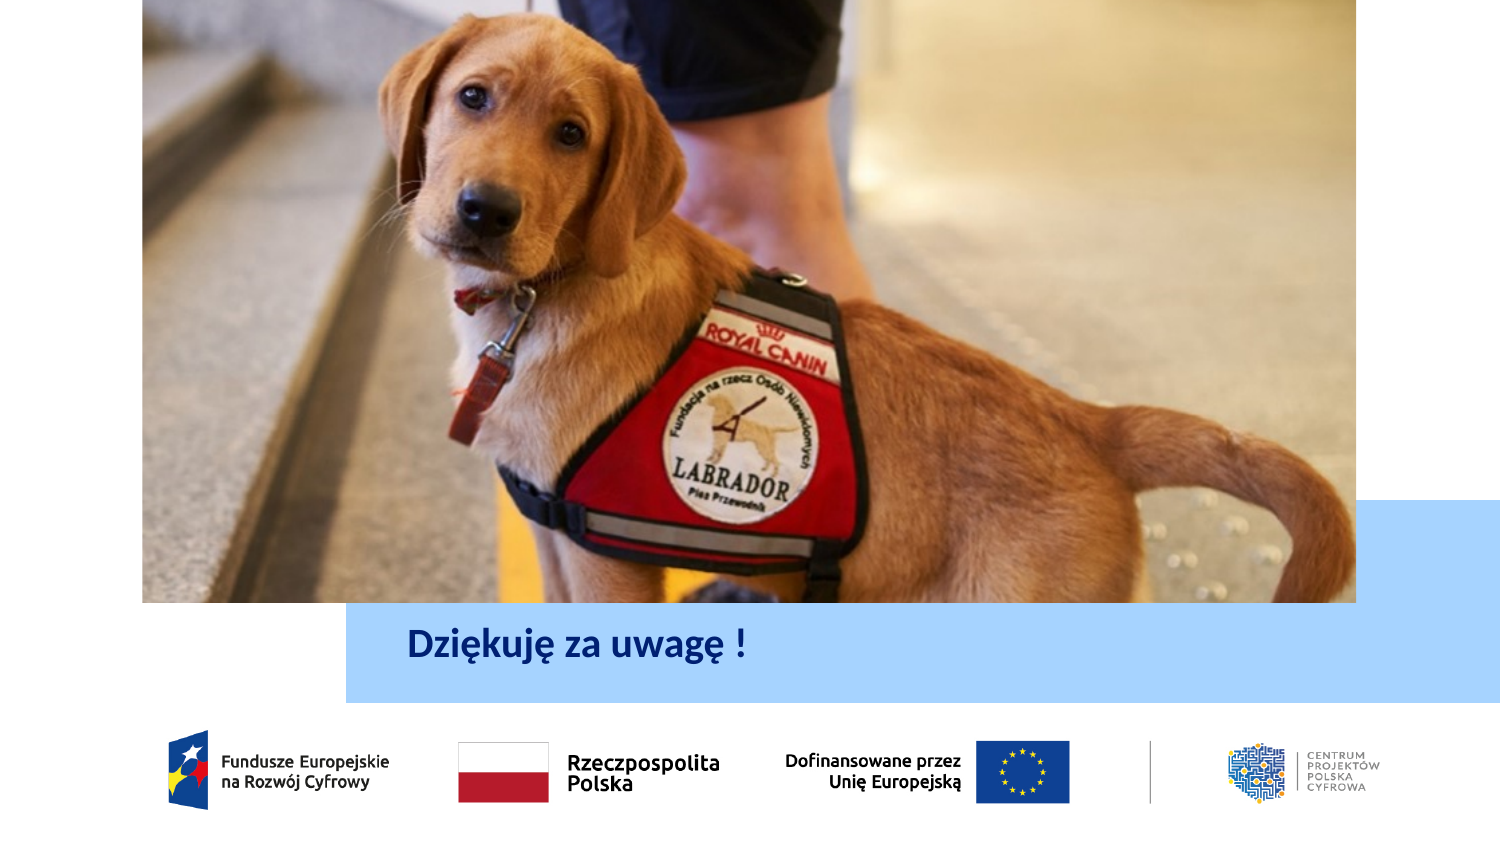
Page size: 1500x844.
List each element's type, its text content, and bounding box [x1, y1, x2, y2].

picture [114, 703, 1419, 836]
title Dziękuję za uwagę ! [407, 614, 1468, 694]
picture [142, 0, 1357, 603]
